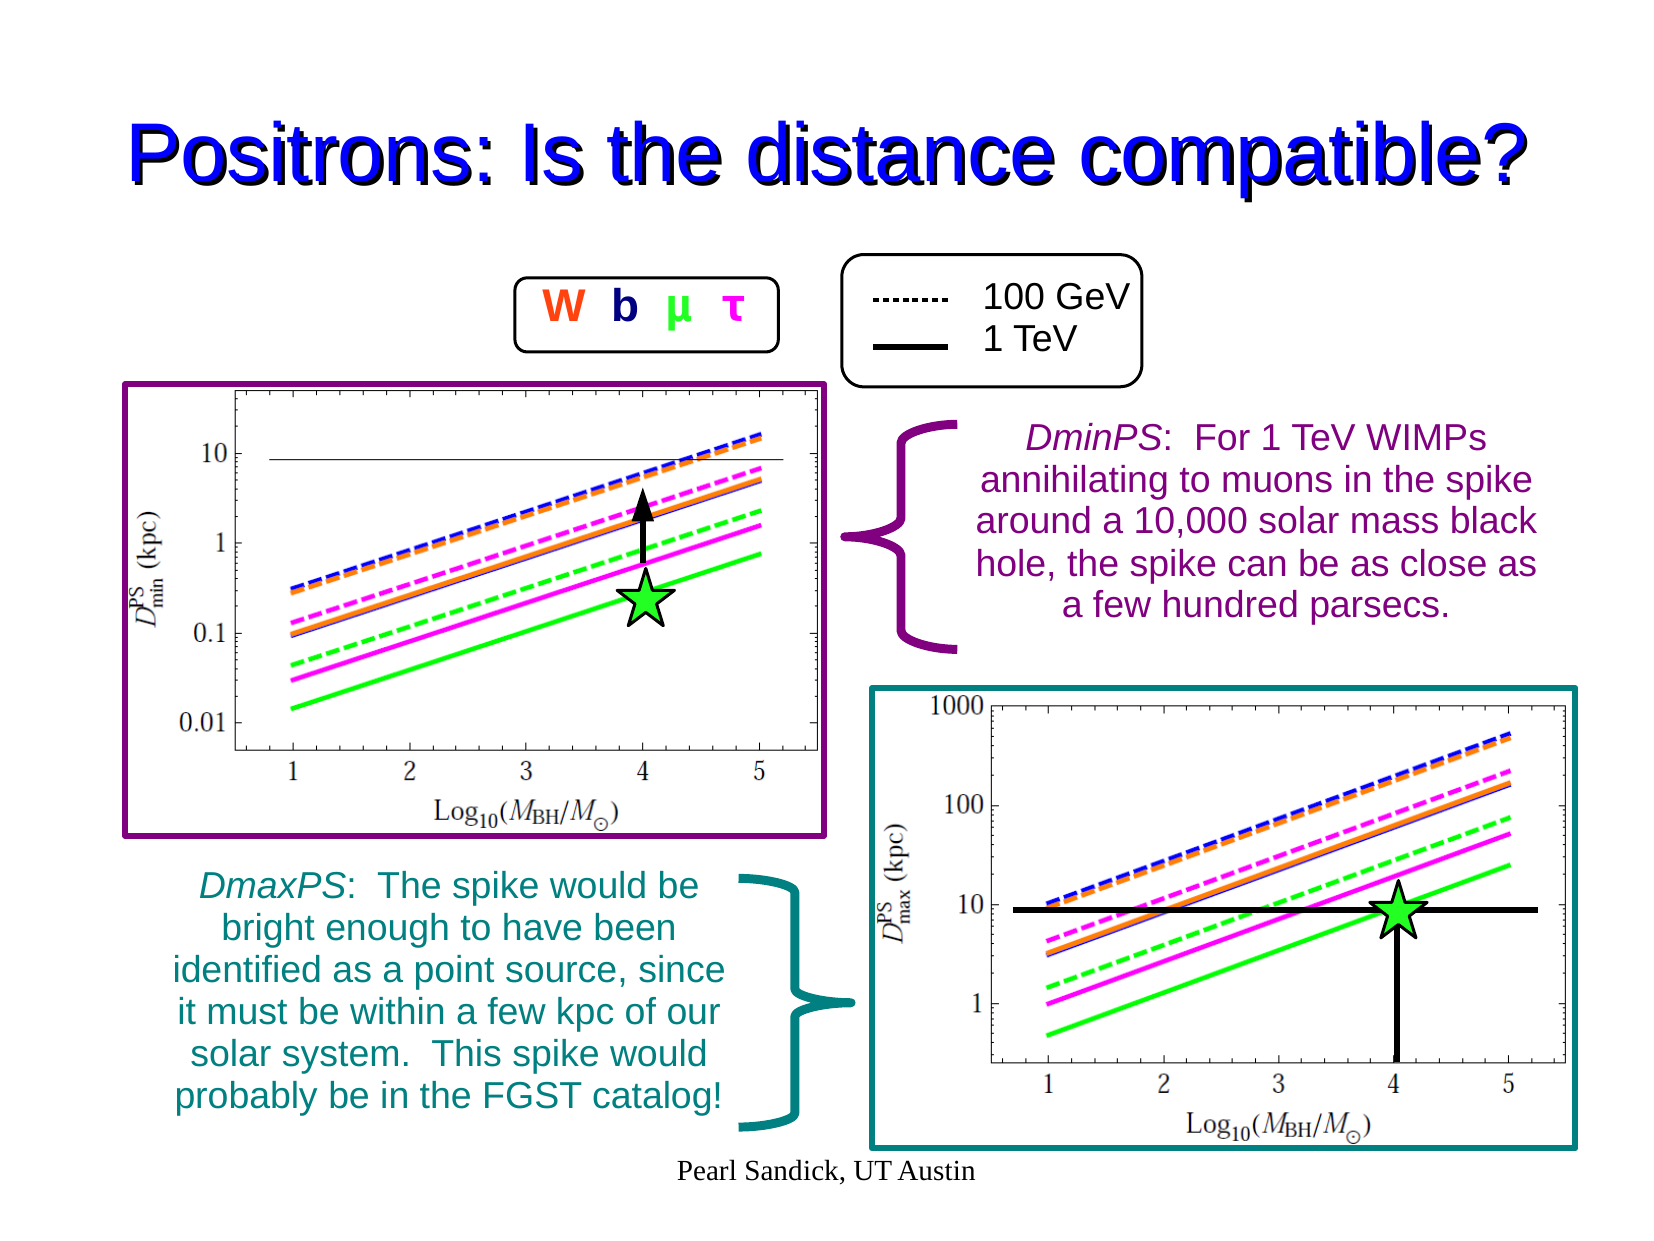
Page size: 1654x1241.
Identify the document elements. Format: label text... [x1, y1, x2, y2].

picture [128, 387, 822, 833]
text_box [841, 257, 1141, 387]
picture [875, 691, 1573, 1146]
text_box 100 GeV 1 TeV [967, 268, 1154, 377]
text_box W b μ τ [527, 271, 763, 347]
text_box DmaxPS: The spike would be bright enough to have been identified as a point source, since it must be within a few kpc of our solar system. This spike would probably be in the FGST catalog! [157, 857, 761, 1153]
title Positrons: Is the distance compatible? [82, 49, 1571, 257]
text_box DminPS: For 1 TeV WIMPs annihilating to muons in the spike around a 10,000 solar mass black hole, the spike can be as close as a few hundred parsecs. [960, 408, 1564, 657]
text_box [1369, 880, 1428, 938]
text_box [514, 277, 779, 352]
text_box [617, 568, 675, 626]
